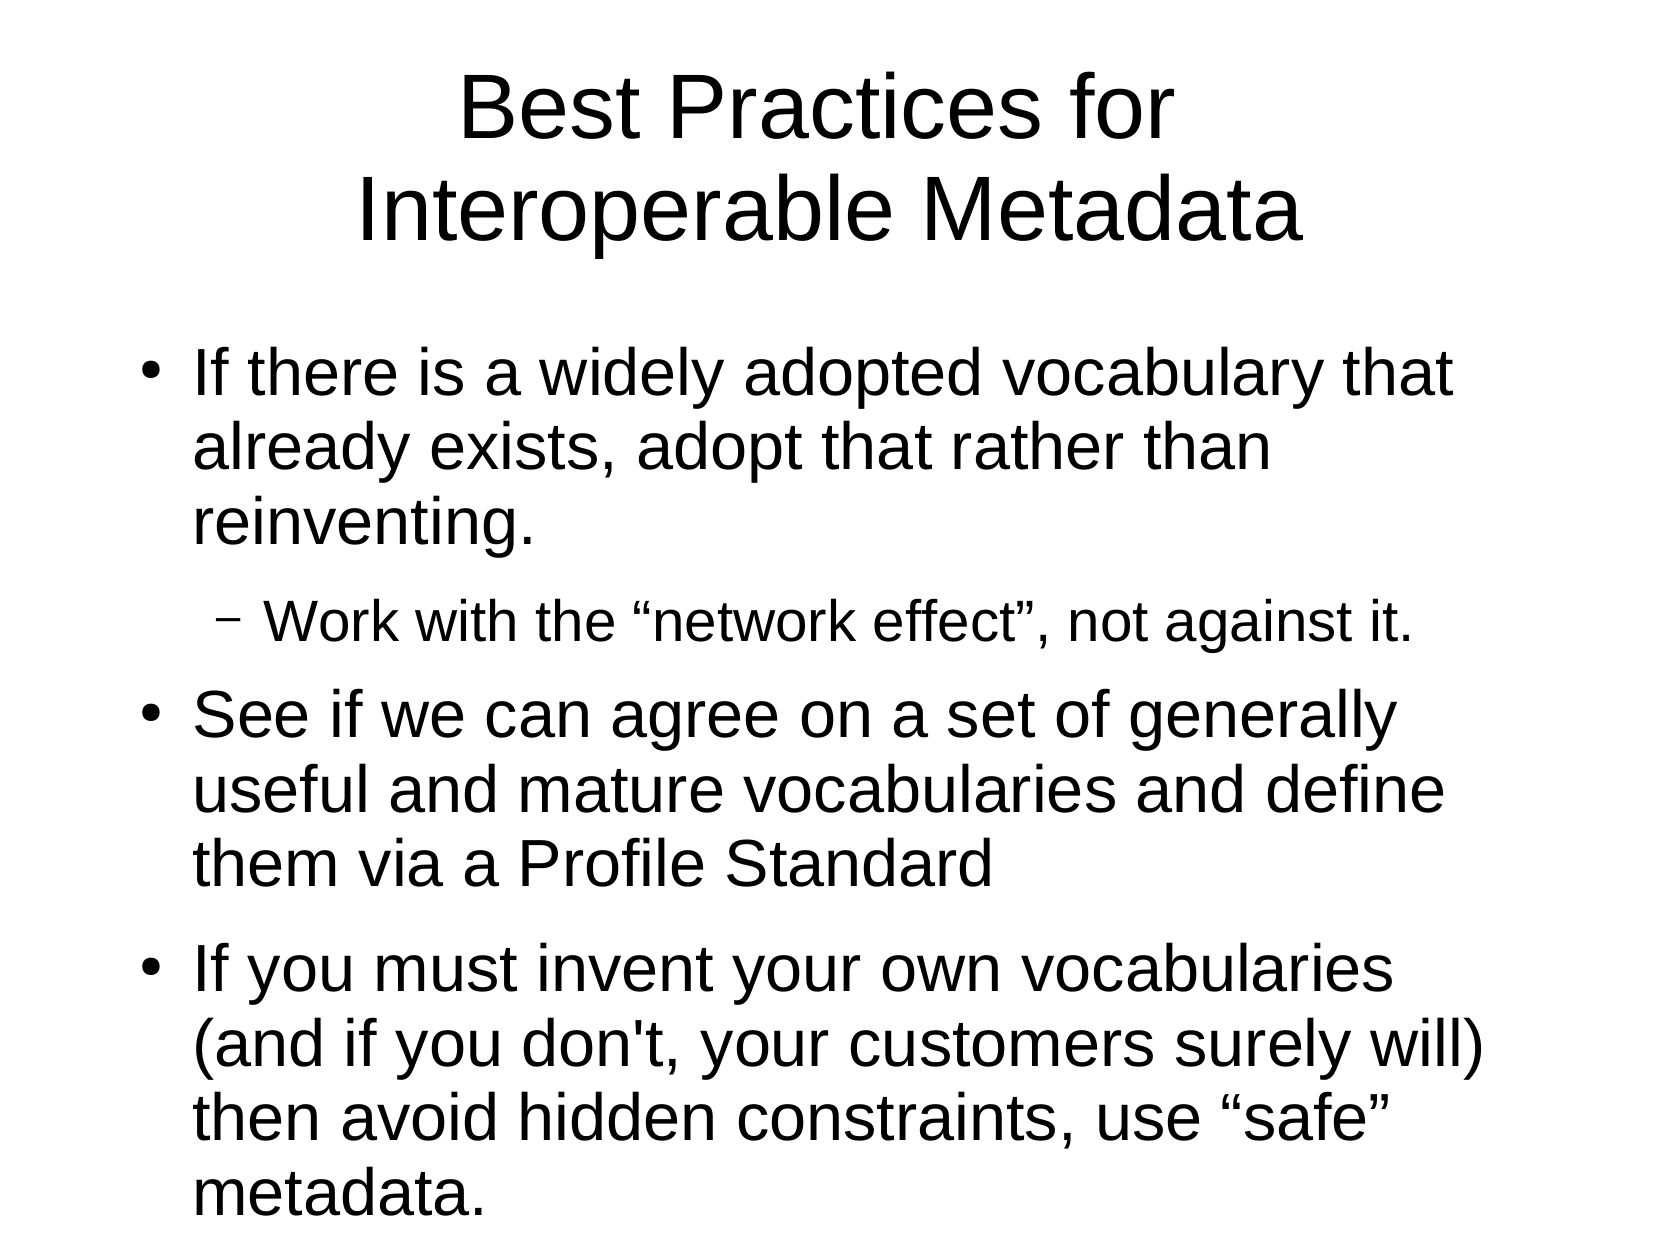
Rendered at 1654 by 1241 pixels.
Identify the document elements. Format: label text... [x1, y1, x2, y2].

list If there is a widely adopted vocabulary that already exists, adopt that rather than reinventing. Work with the “network effect”, not against it. See if we can agree on a set of generally useful and mature vocabularies and define them via a Profile Standard If you must invent your own vocabularies (and if you don't, your customers surely will) then avoid hidden constraints, use “safe” metadata. [121, 334, 1534, 1230]
title Best Practices for Interoperable Metadata [124, 54, 1537, 262]
